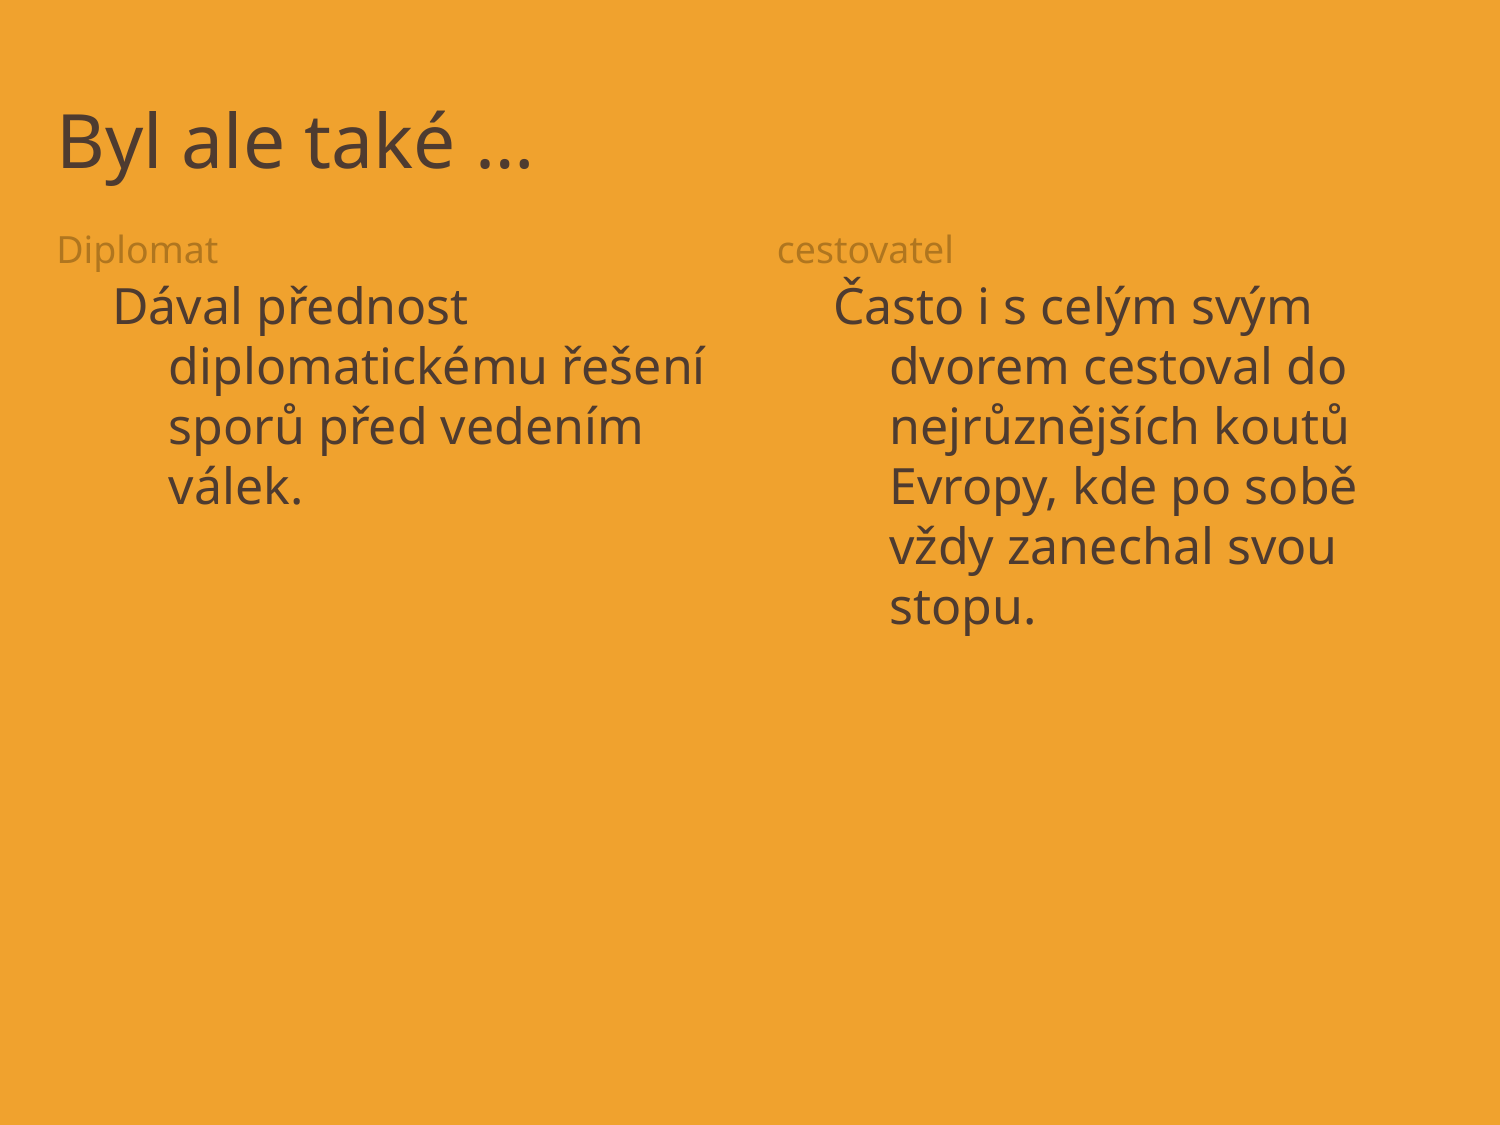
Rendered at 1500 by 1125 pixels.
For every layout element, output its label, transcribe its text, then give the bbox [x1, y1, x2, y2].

list Dával přednost diplomatickému řešení sporů před vedením válek. [41, 267, 746, 973]
title Byl ale také … [41, 66, 1454, 212]
list cestovatel [761, 196, 1466, 267]
list Často i s celým svým dvorem cestoval do nejrůznějších koutů Evropy, kde po sobě vždy zanechal svou stopu. [761, 267, 1466, 973]
list Diplomat [41, 196, 746, 267]
